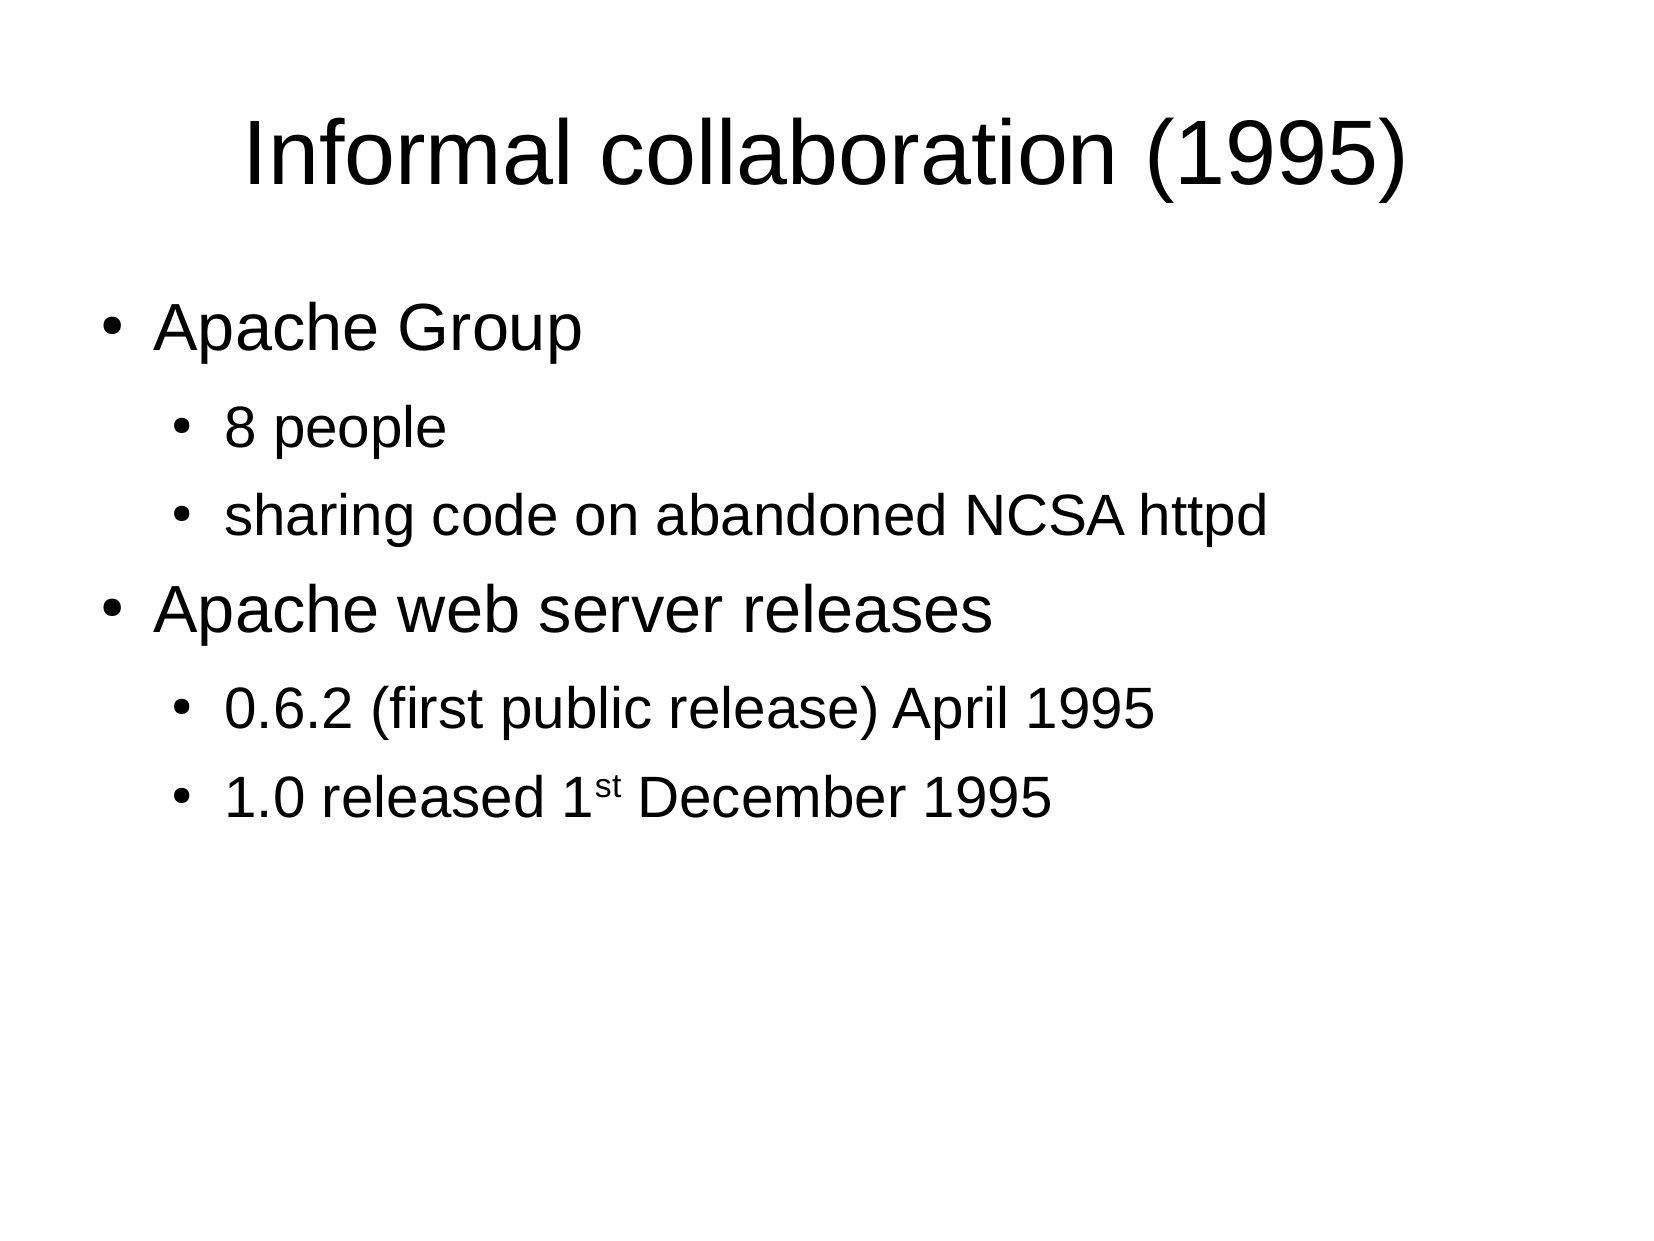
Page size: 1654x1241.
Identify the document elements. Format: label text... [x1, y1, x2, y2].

title Informal collaboration (1995) [82, 49, 1571, 257]
list Apache Group 8 people sharing code on abandoned NCSA httpd Apache web server releases 0.6.2 (first public release) April 1995 1.0 released 1st December 1995 [82, 290, 1571, 1109]
